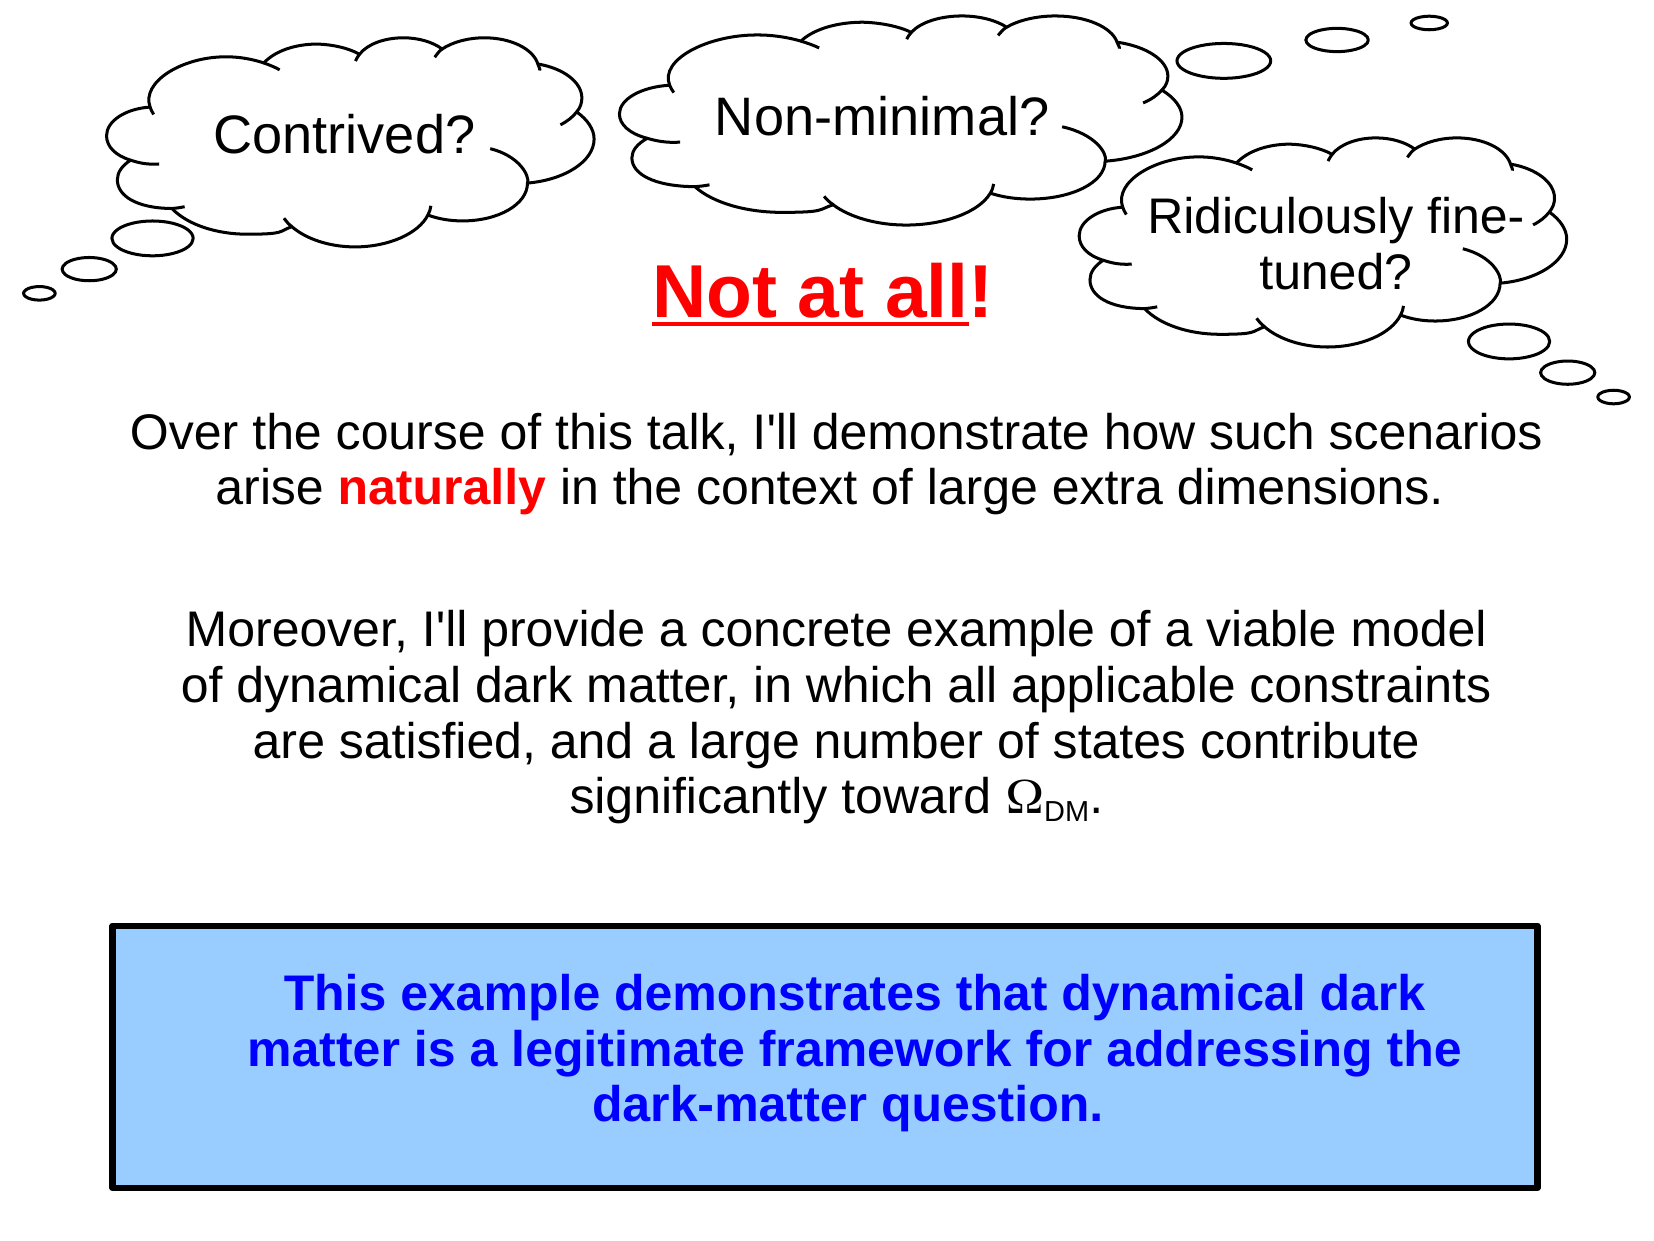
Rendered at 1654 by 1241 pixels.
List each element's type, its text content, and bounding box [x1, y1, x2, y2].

text_box [1305, 28, 1369, 52]
text_box [111, 220, 194, 256]
text_box [1540, 361, 1595, 385]
text_box Over the course of this talk, I'll demonstrate how such scenarios arise naturally in the context of large extra dimensions. [110, 396, 1564, 525]
text_box [23, 286, 56, 301]
text_box [1079, 209, 1110, 303]
text_box [112, 925, 1538, 1189]
text_box [1176, 43, 1271, 79]
text_box Ridiculously fine-tuned? [1110, 181, 1561, 308]
text_box [1561, 223, 1567, 256]
text_box [106, 37, 595, 247]
text_box [1132, 308, 1485, 348]
text_box This example demonstrates that dynamical dark matter is a legitimate framework for addressing the dark-matter question. [223, 957, 1487, 1144]
text_box Non-minimal? [679, 79, 1086, 155]
text_box [1468, 324, 1550, 359]
text_box [619, 15, 1182, 226]
text_box Not at all! [637, 242, 1009, 341]
text_box [1411, 16, 1448, 30]
text_box [62, 257, 117, 281]
text_box [1597, 390, 1630, 404]
text_box [1130, 137, 1547, 181]
text_box Moreover, I'll provide a concrete example of a viable model of dynamical dark matter, in which all applicable constraints are satisfied, and a large number of states contribute significantly toward WDM. [147, 594, 1526, 841]
text_box Contrived? [195, 96, 494, 173]
